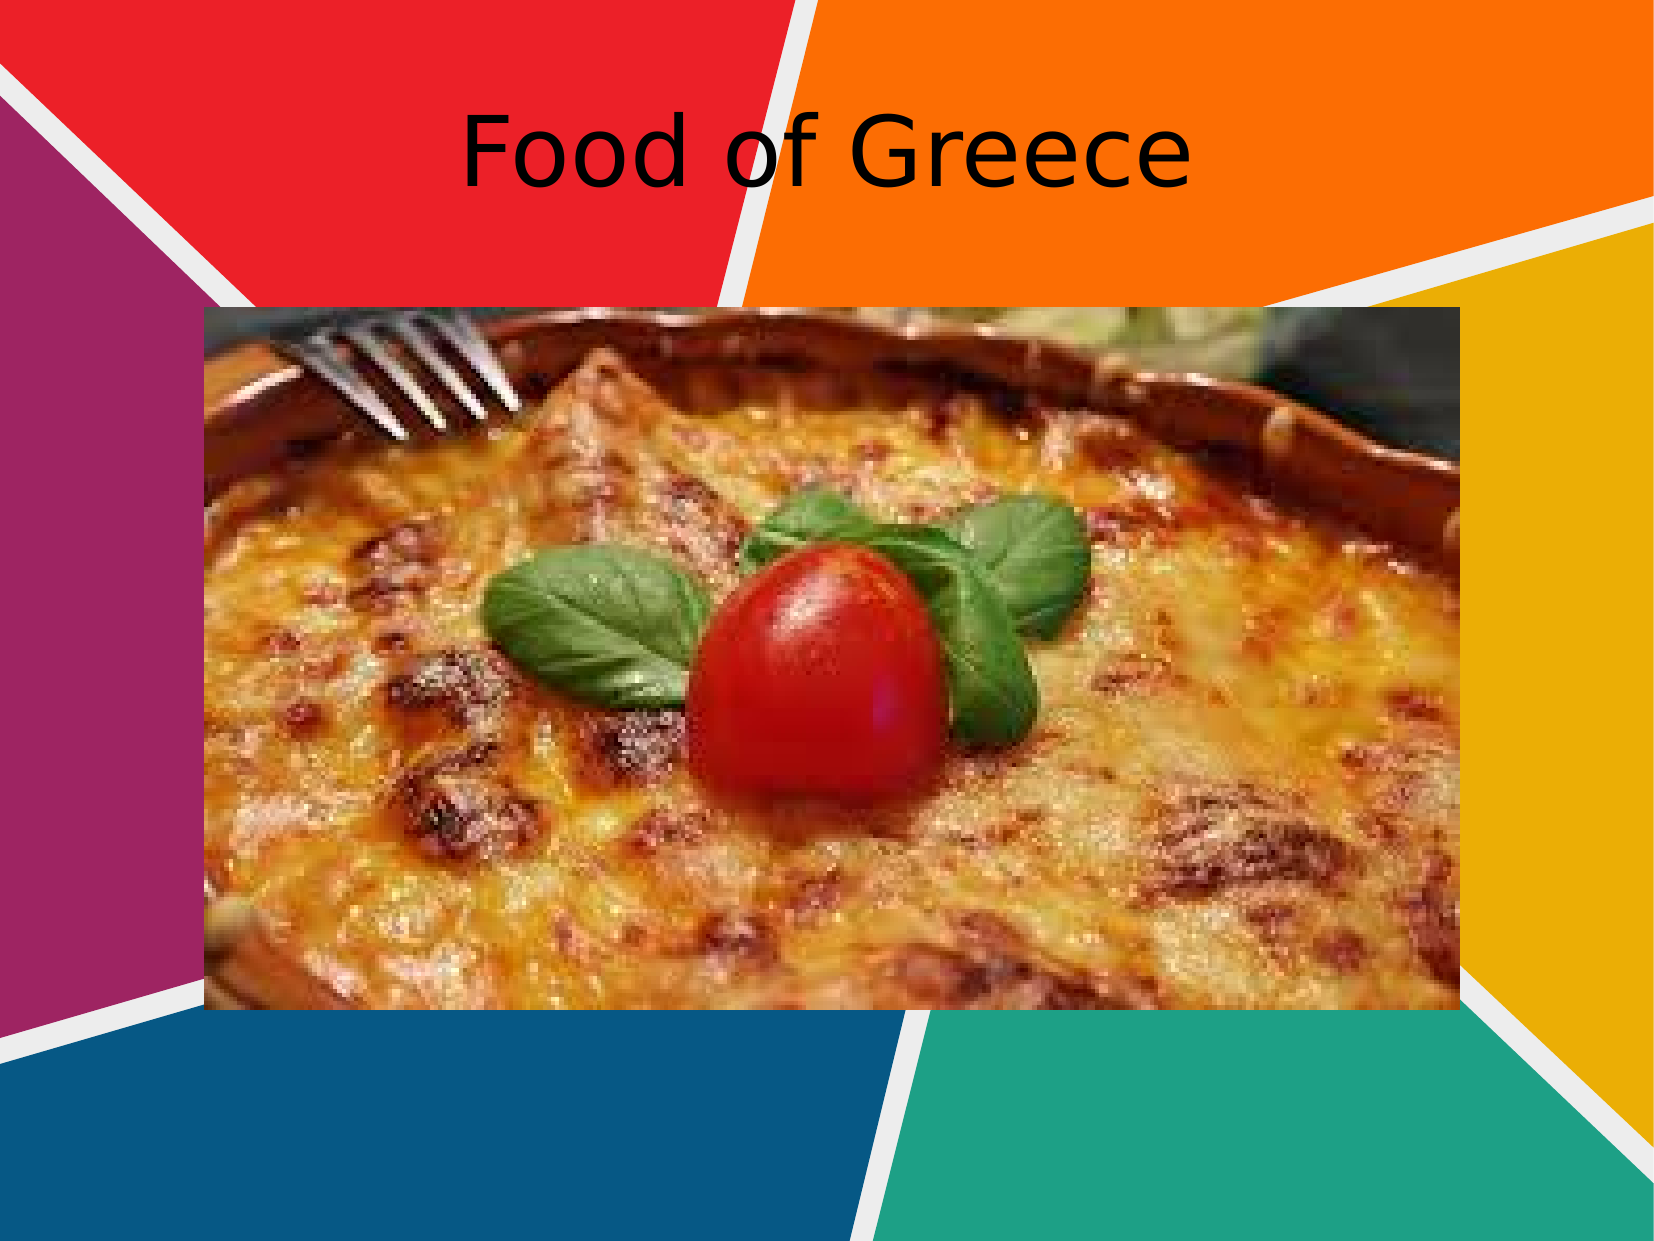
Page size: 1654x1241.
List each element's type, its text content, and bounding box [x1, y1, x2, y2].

picture [204, 307, 1460, 1010]
title Food of Greece [82, 49, 1571, 257]
